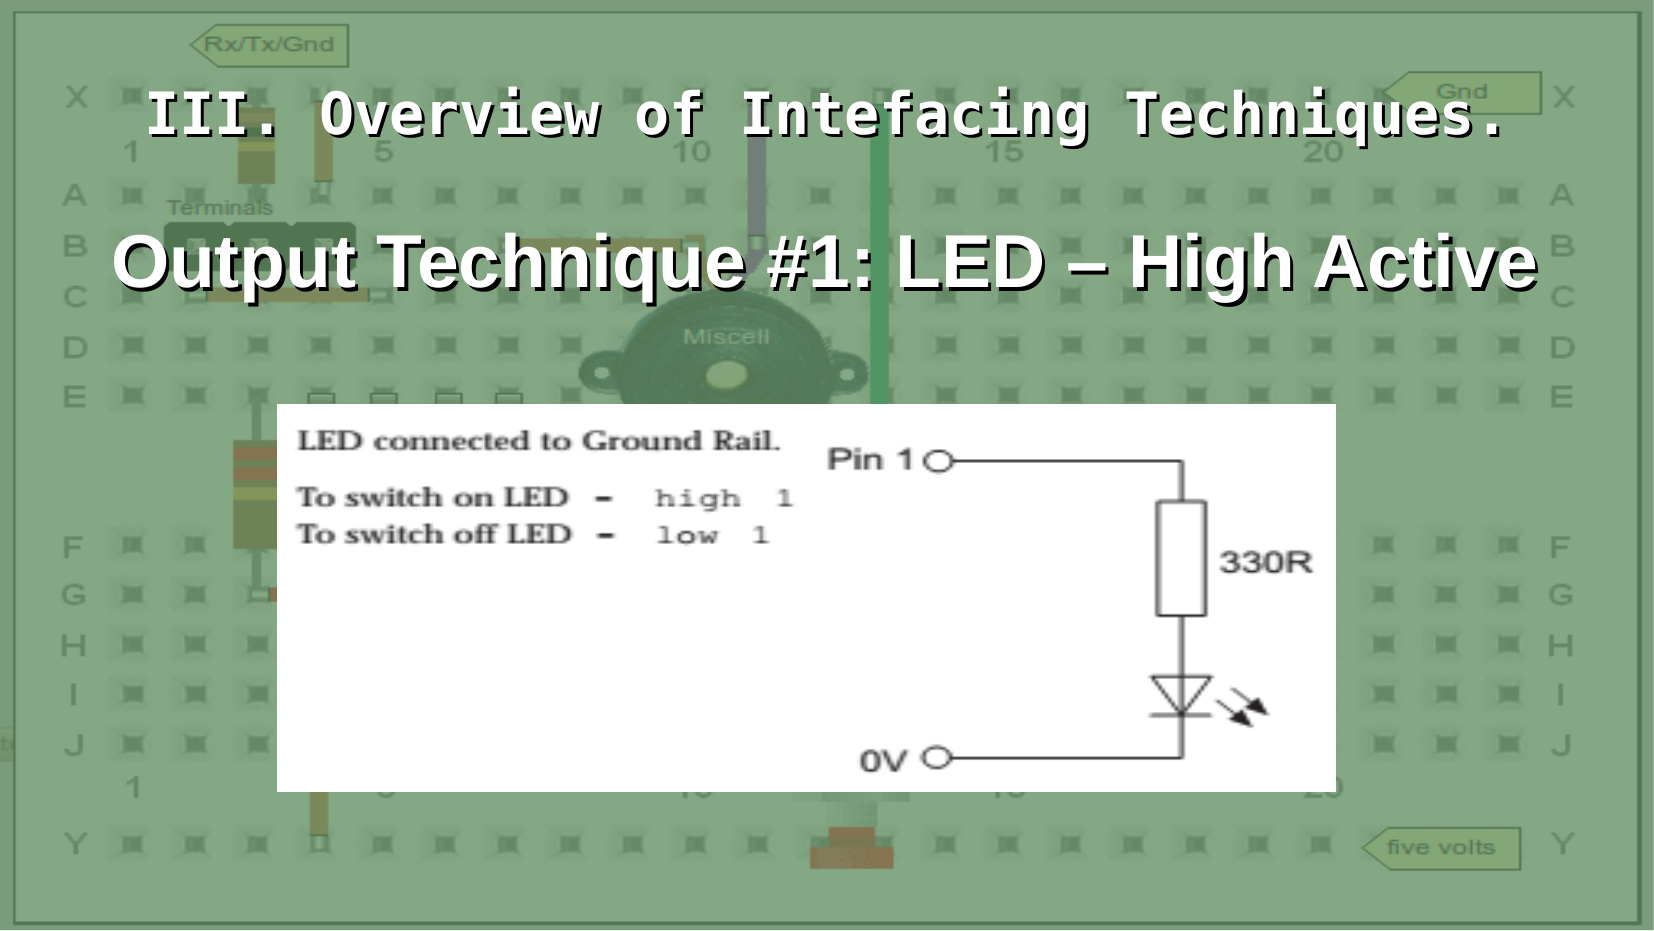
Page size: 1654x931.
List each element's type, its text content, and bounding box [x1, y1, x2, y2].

title III. Overview of Intefacing Techniques. [82, 28, 1571, 202]
picture [0, 0, 1654, 931]
subtitle Output Technique #1: LED – High Active [71, 219, 1561, 892]
